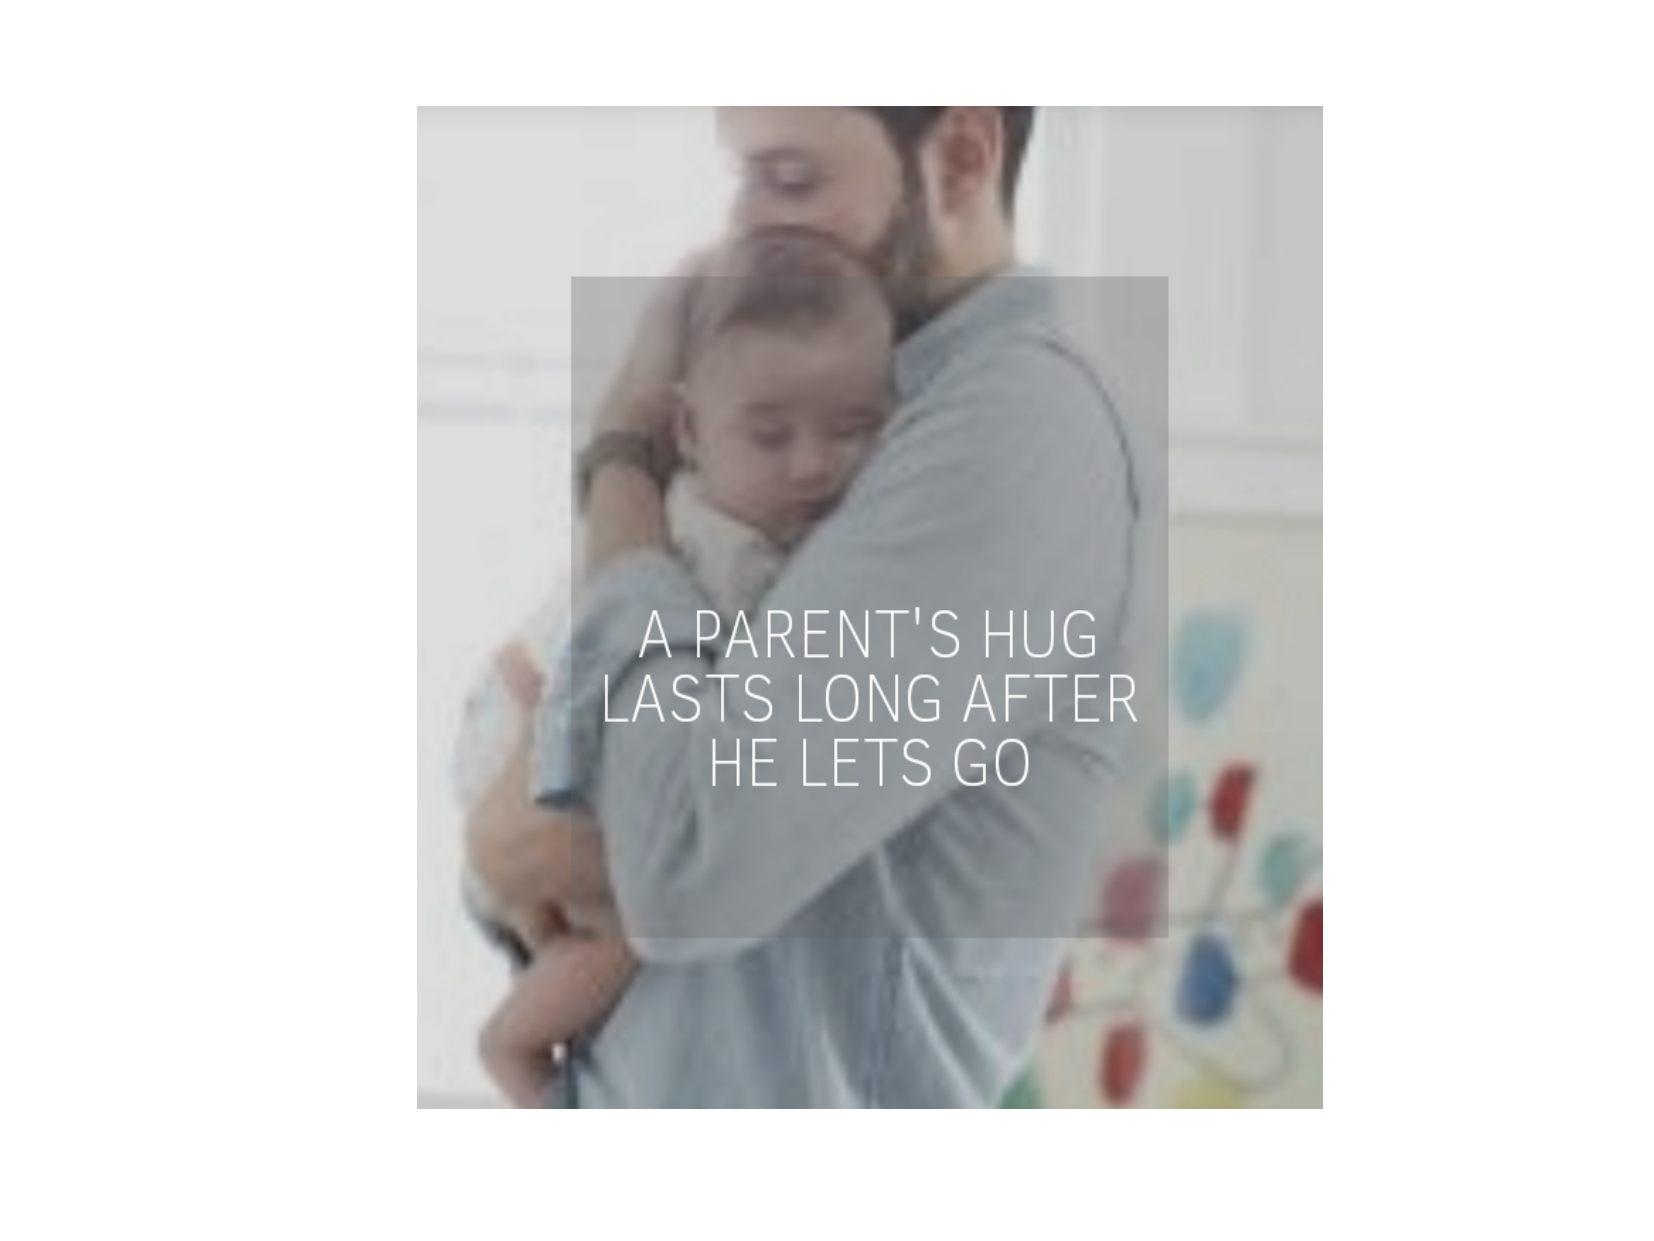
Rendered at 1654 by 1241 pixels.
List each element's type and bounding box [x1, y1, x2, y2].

picture [417, 106, 1323, 1109]
